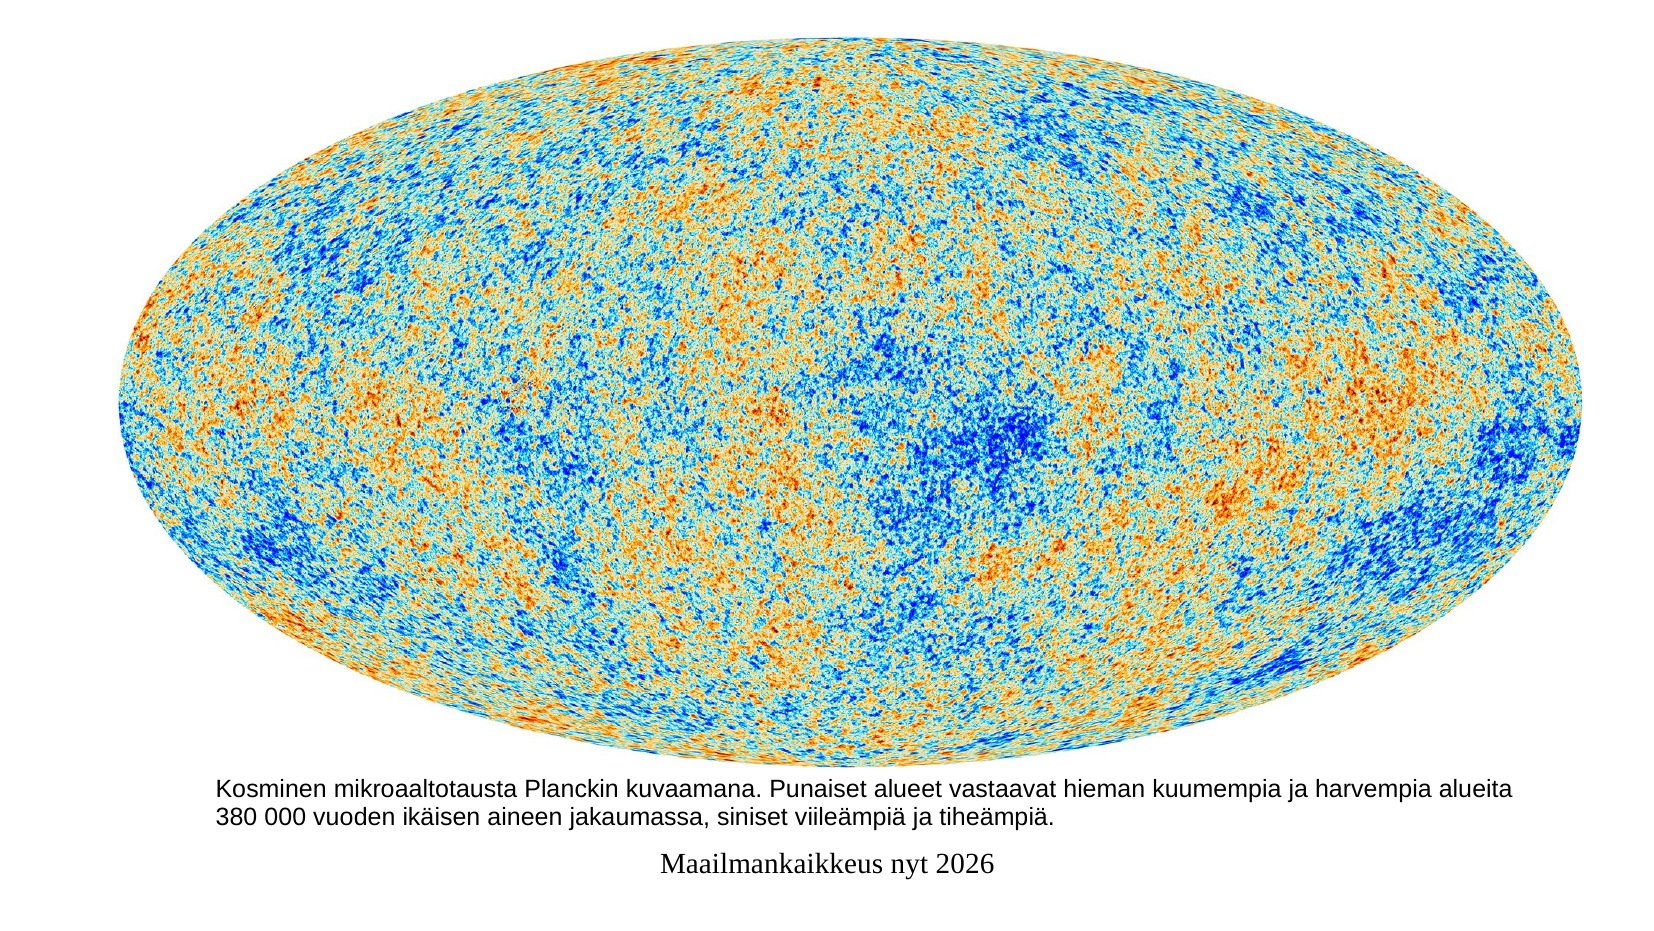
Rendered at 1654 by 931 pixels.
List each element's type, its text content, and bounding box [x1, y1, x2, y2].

text_box Kosminen mikroaaltotausta Planckin kuvaamana. Punaiset alueet vastaavat hieman kuumempia ja harvempia alueita 380 000 vuoden ikäisen aineen jakaumassa, siniset viileämpiä ja tiheämpiä. [200, 767, 1536, 839]
picture [117, 35, 1583, 768]
